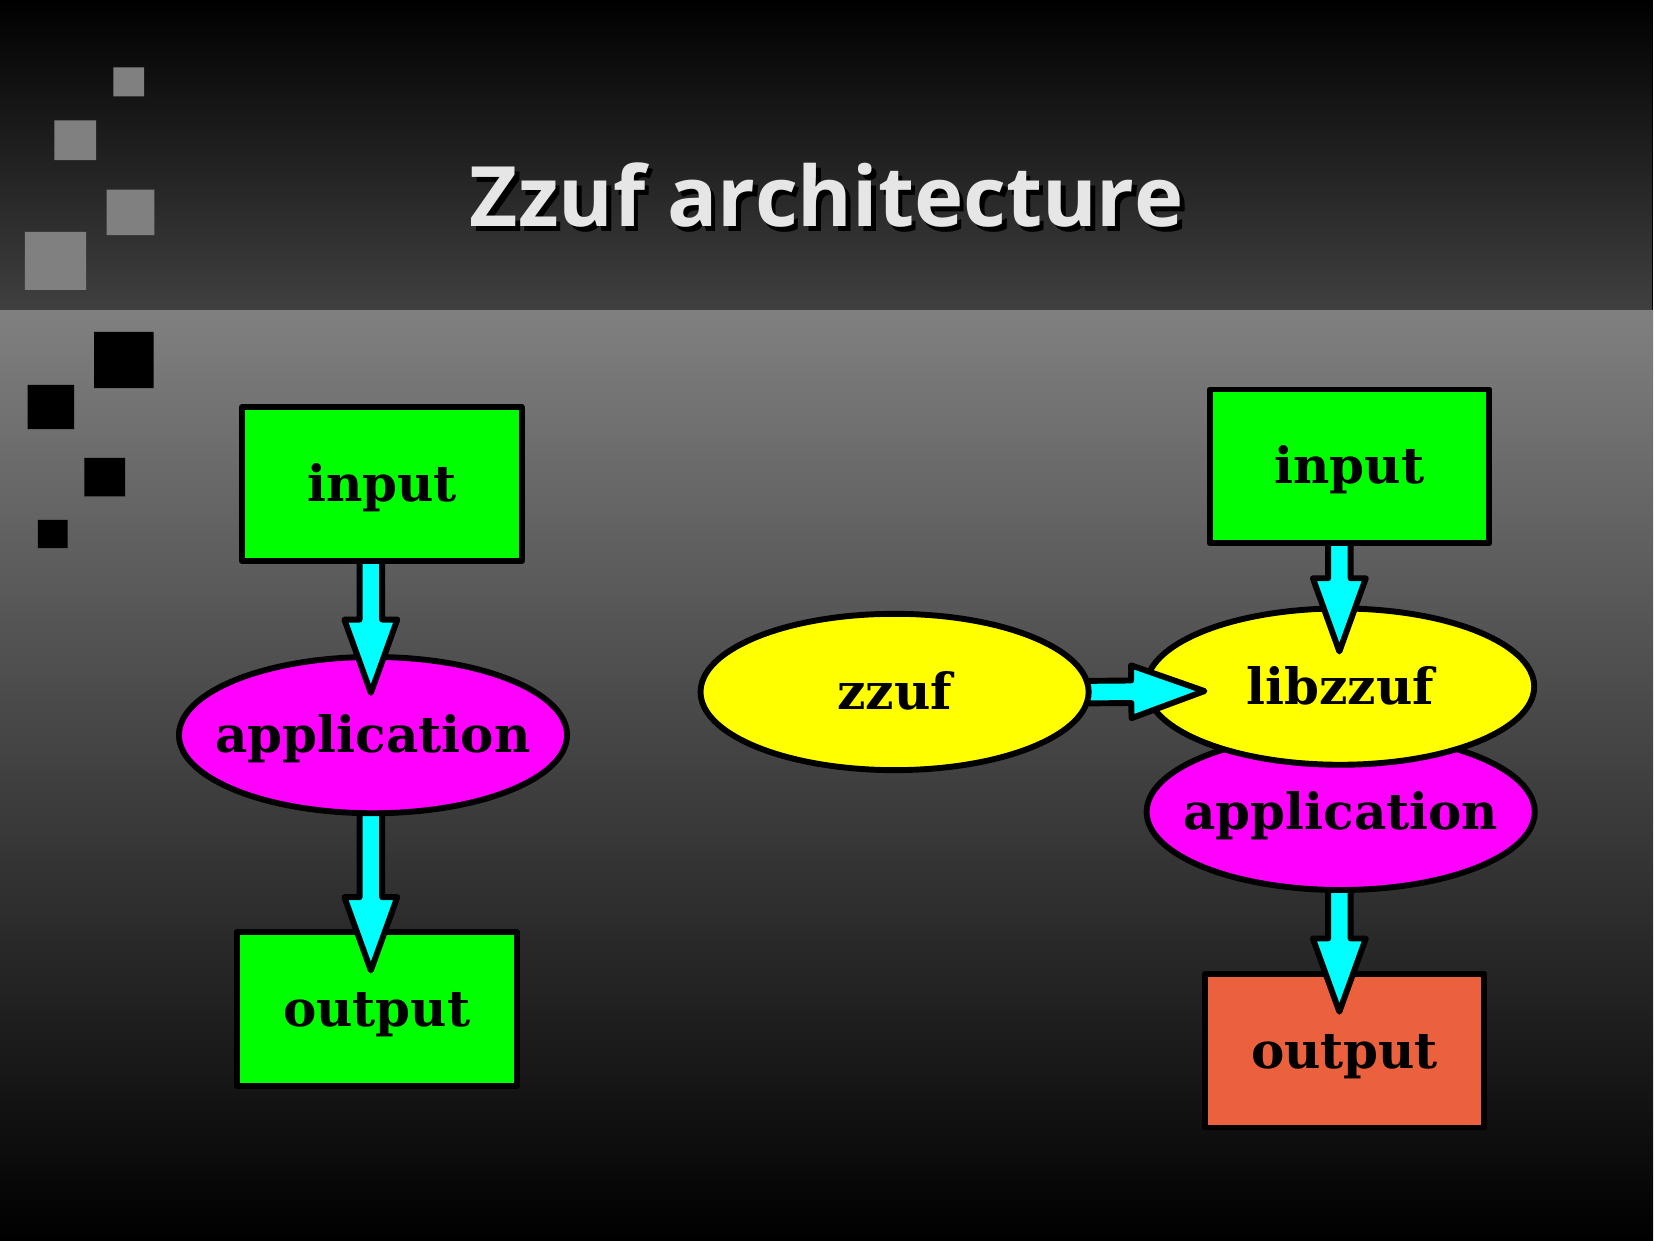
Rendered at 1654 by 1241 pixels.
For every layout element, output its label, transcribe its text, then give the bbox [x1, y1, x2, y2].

text_box zzuf [700, 613, 1089, 771]
text_box [1312, 544, 1366, 652]
text_box [1087, 665, 1205, 719]
text_box output [1204, 973, 1485, 1128]
text_box input [242, 407, 522, 561]
text_box application [1146, 749, 1535, 891]
text_box input [1209, 389, 1490, 544]
text_box [344, 561, 398, 693]
text_box application [178, 657, 568, 814]
text_box [1312, 890, 1366, 1012]
text_box output [236, 932, 517, 1087]
text_box libzzuf [1150, 608, 1535, 765]
title Zzuf architecture [121, 91, 1534, 299]
text_box [344, 814, 398, 971]
